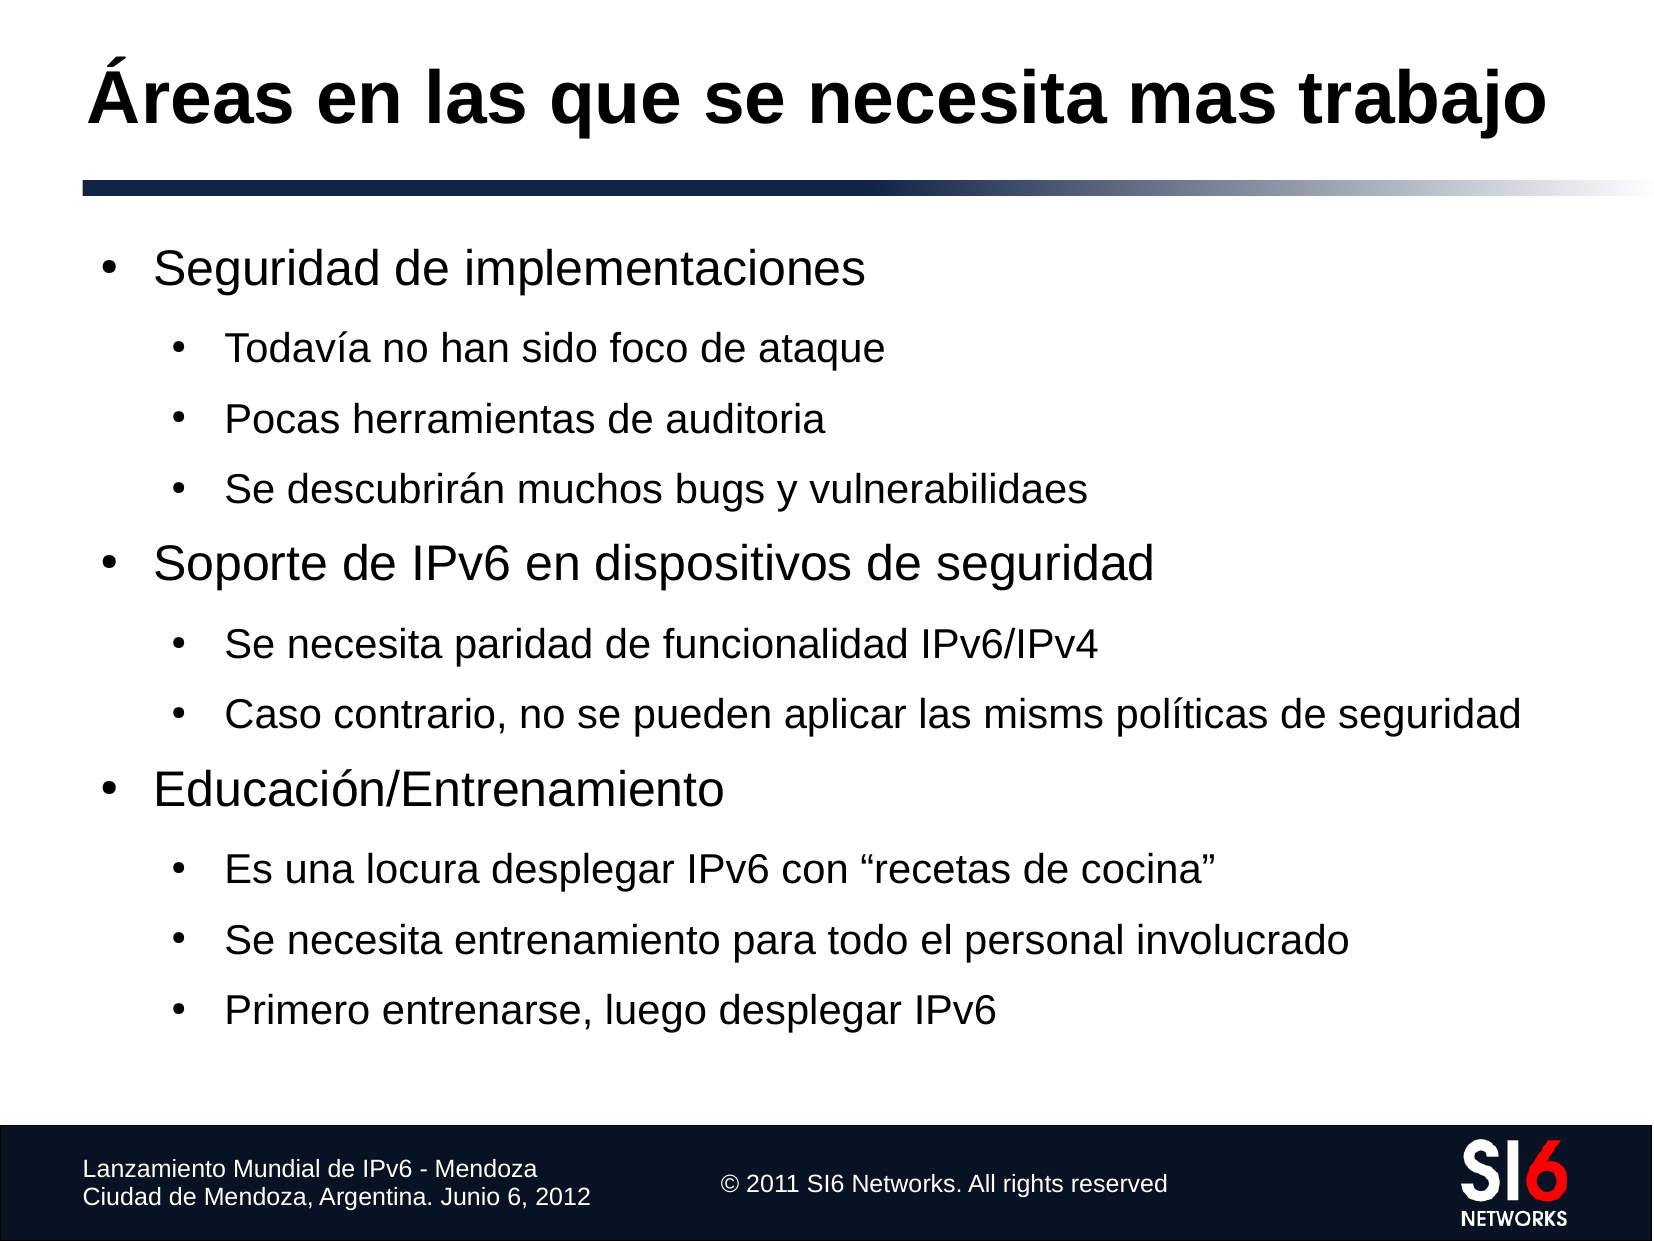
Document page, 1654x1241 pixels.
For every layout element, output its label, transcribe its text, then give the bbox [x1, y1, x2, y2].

list Seguridad de implementaciones Todavía no han sido foco de ataque Pocas herramientas de auditoria Se descubrirán muchos bugs y vulnerabilidaes Soporte de IPv6 en dispositivos de seguridad Se necesita paridad de funcionalidad IPv6/IPv4 Caso contrario, no se pueden aplicar las misms políticas de seguridad Educación/Entrenamiento Es una locura desplegar IPv6 con “recetas de cocina” Se necesita entrenamiento para todo el personal involucrado Primero entrenarse, luego desplegar IPv6 [82, 240, 1571, 1109]
picture [1461, 1139, 1567, 1226]
title Áreas en las que se necesita mas trabajo [86, 30, 1576, 166]
